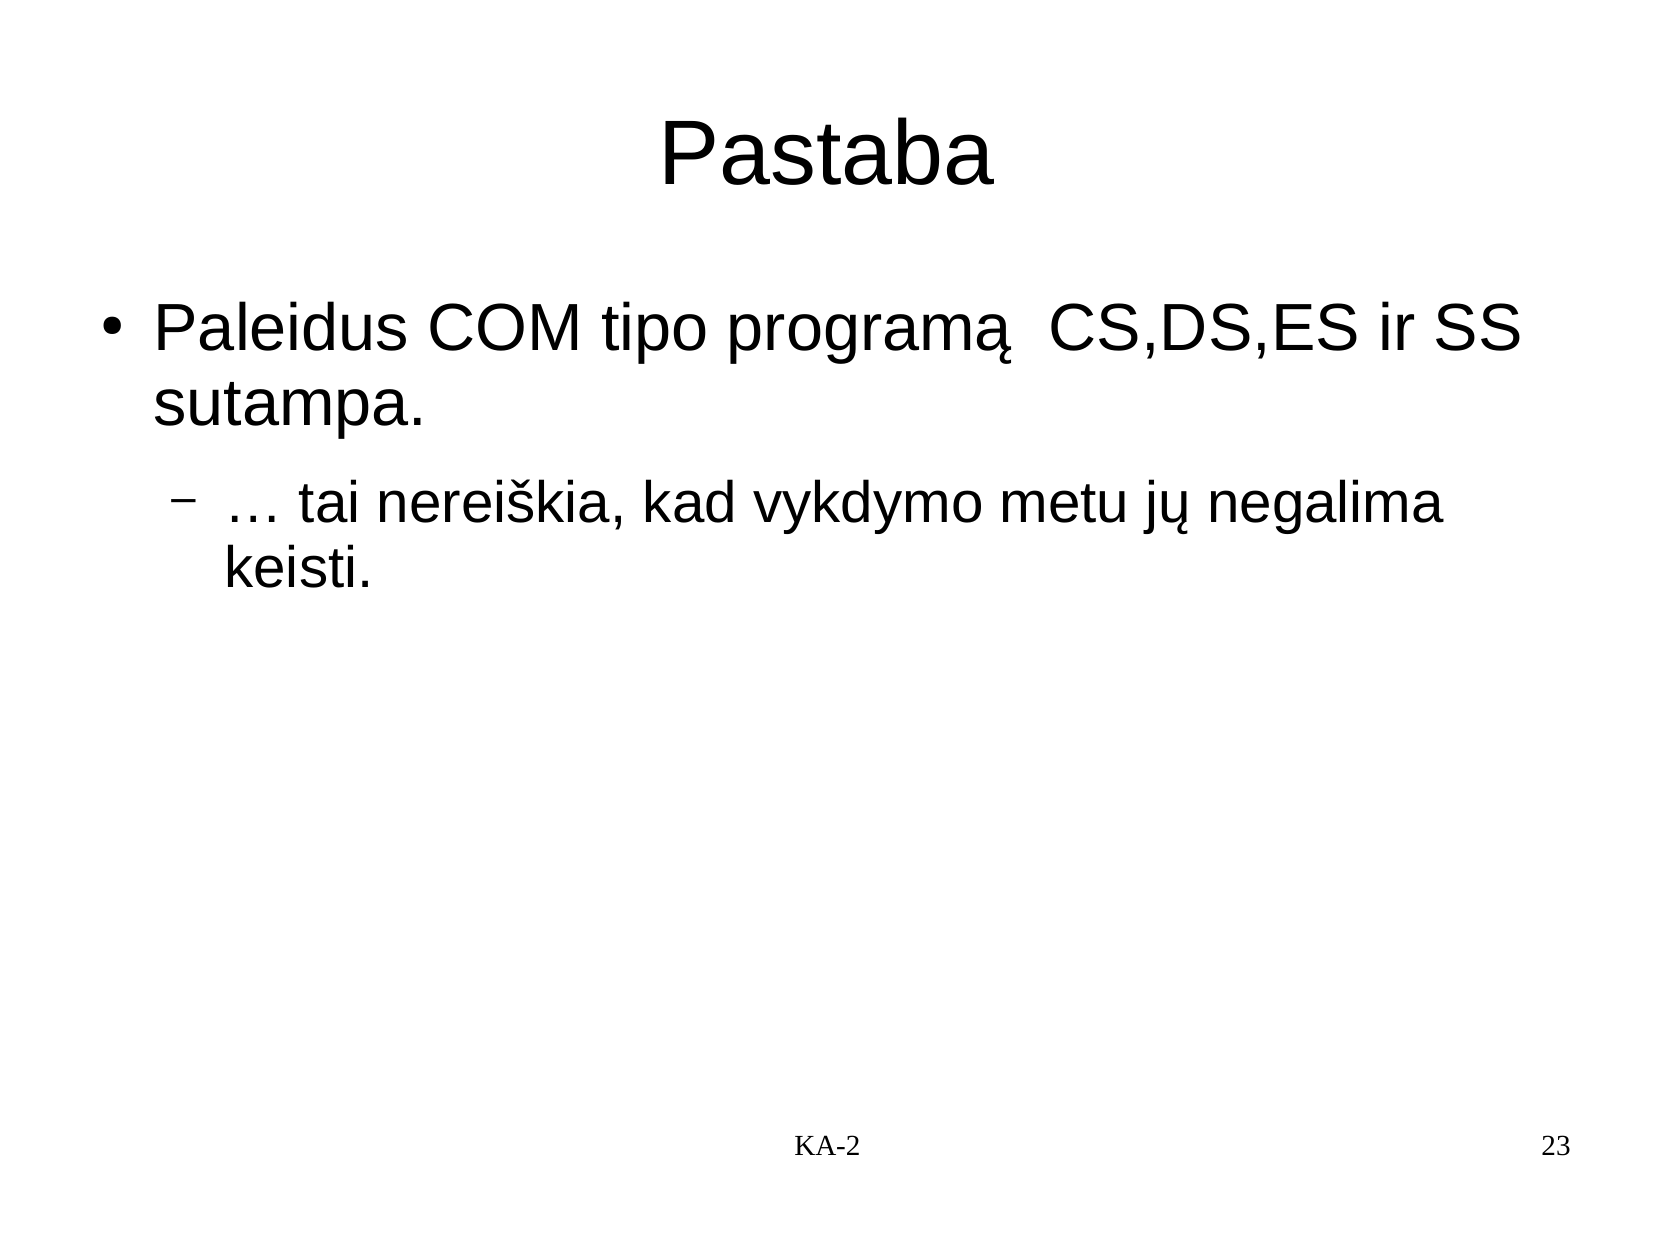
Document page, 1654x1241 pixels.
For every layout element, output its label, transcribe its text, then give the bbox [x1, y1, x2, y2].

list Paleidus COM tipo programą CS,DS,ES ir SS sutampa. … tai nereiškia, kad vykdymo metu jų negalima keisti. [82, 290, 1538, 1010]
title Pastaba [82, 49, 1571, 257]
